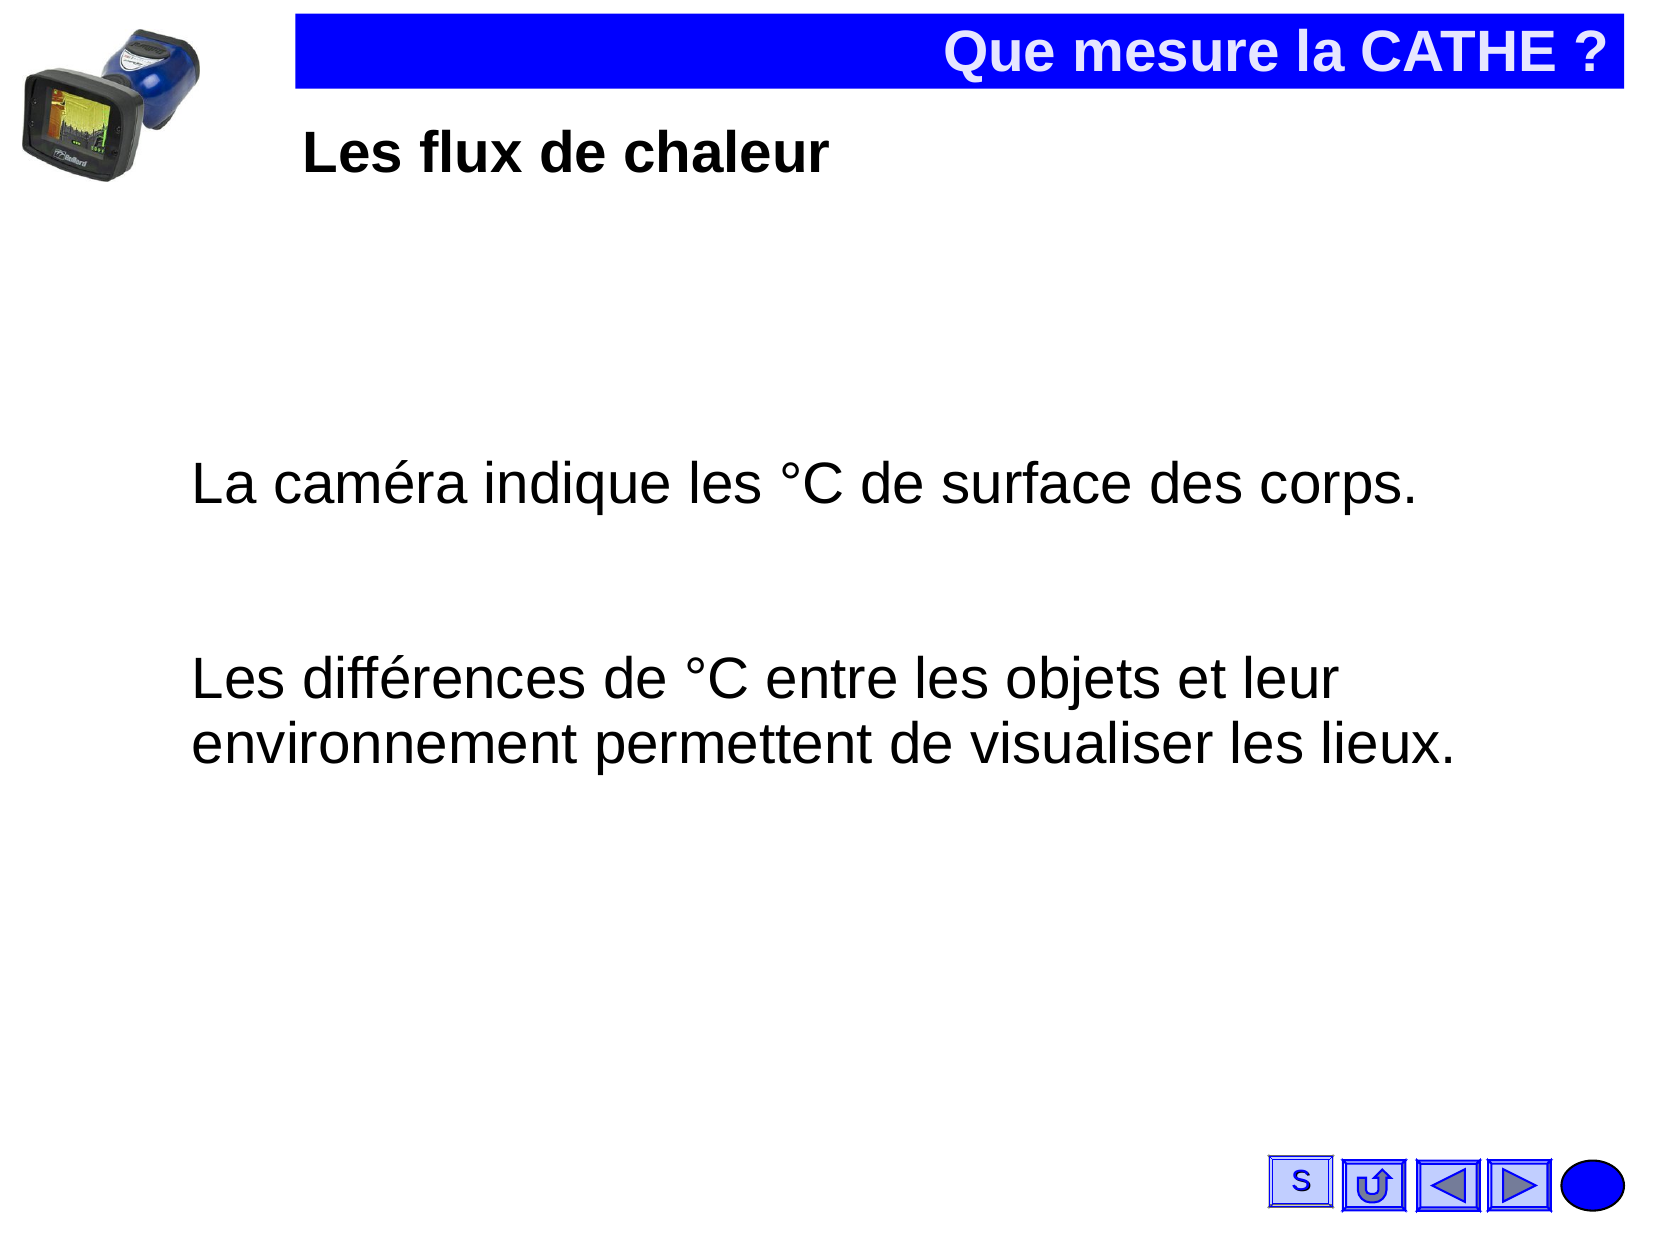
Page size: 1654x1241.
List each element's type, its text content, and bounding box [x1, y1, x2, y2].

text_box La caméra indique les °C de surface des corps. Les différences de °C entre les objets et leur environnement permettent de visualiser les lieux. [177, 442, 1595, 782]
picture [22, 29, 200, 182]
text_box [1561, 1160, 1625, 1211]
text_box Les flux de chaleur [287, 112, 847, 193]
text_box Que mesure la CATHE ? [295, 13, 1625, 89]
